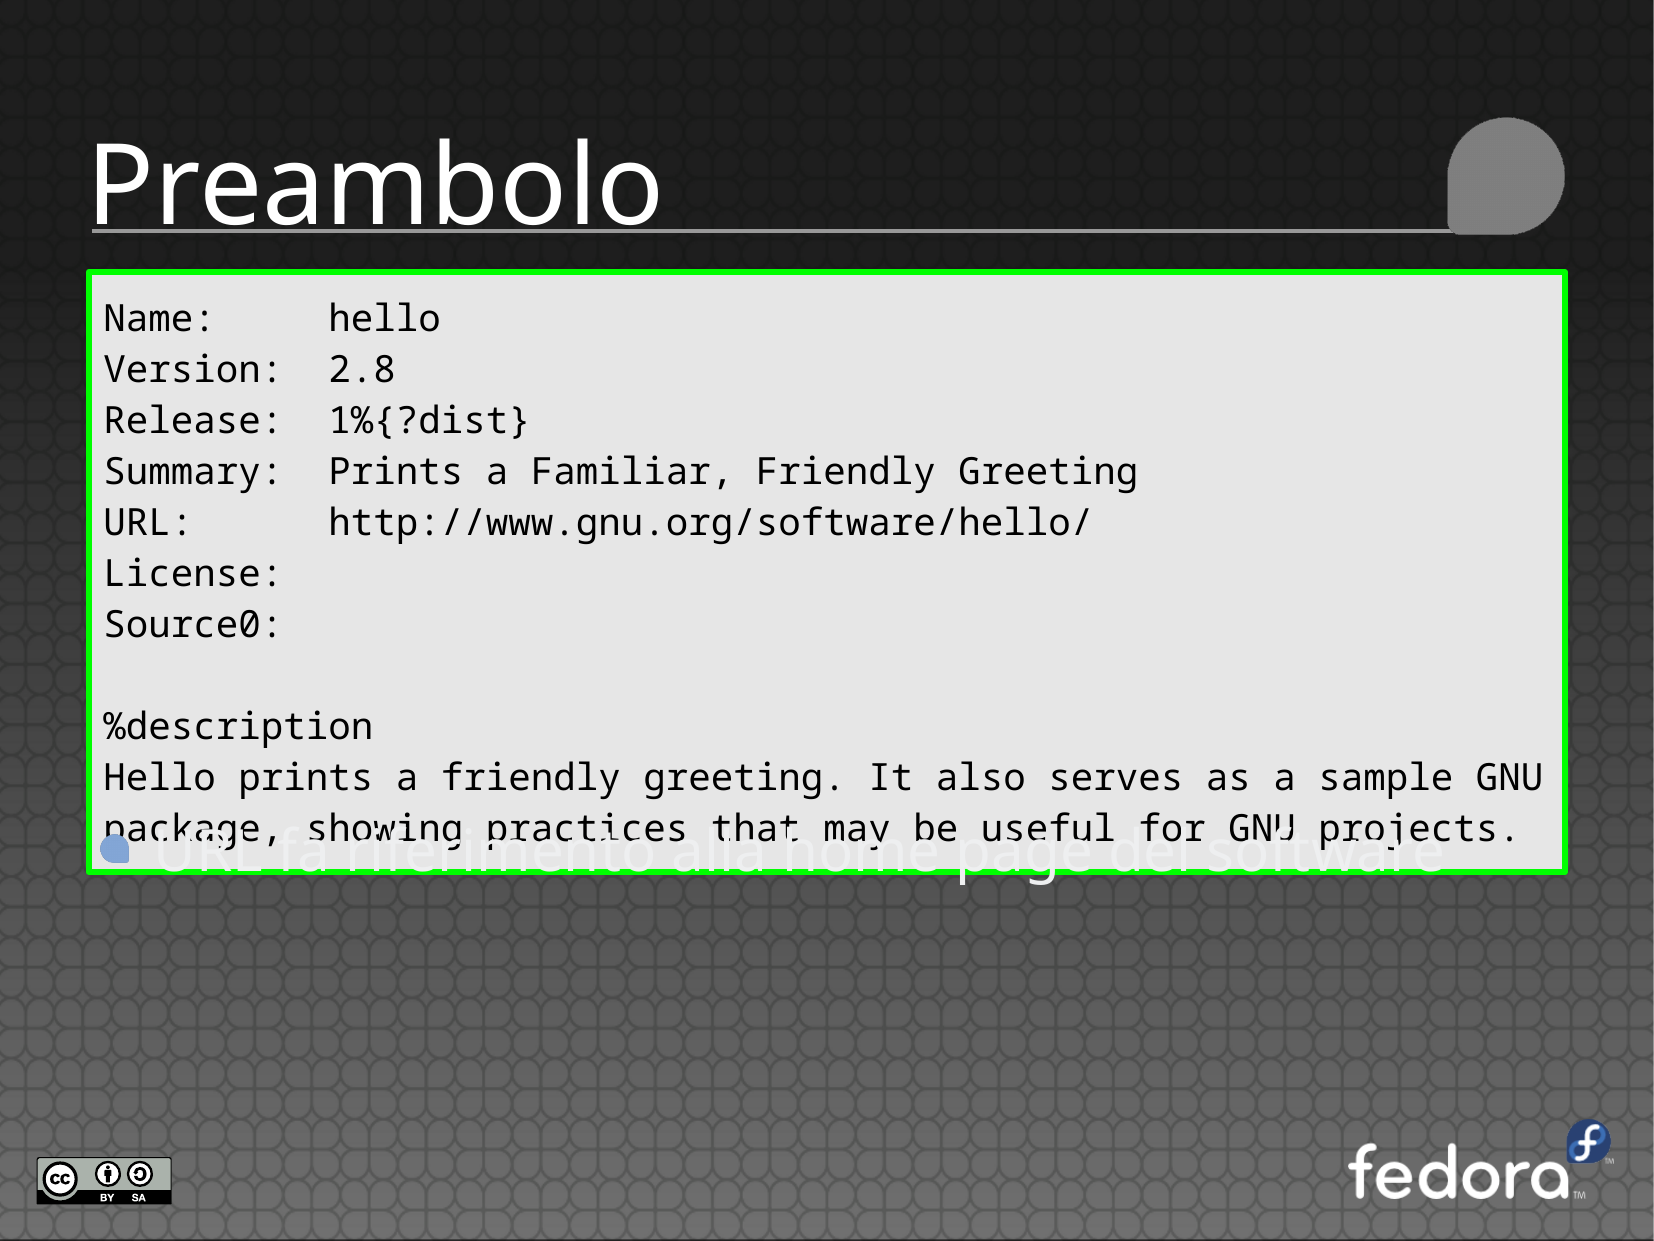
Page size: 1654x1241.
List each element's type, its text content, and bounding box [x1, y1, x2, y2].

picture [0, 0, 1654, 1241]
text_box Name: hello Version: 2.8 Release: 1%{?dist} Summary: Prints a Familiar, Friendly Greeting URL: http://www.gnu.org/software/hello/ License: Source0: %description Hello prints a friendly greeting. It also serves as a sample GNU package, showing practices that may be useful for GNU projects. [88, 271, 1565, 790]
title Preambolo [86, 110, 1576, 251]
list URL fa riferimento alla home page del software [82, 809, 1565, 1006]
